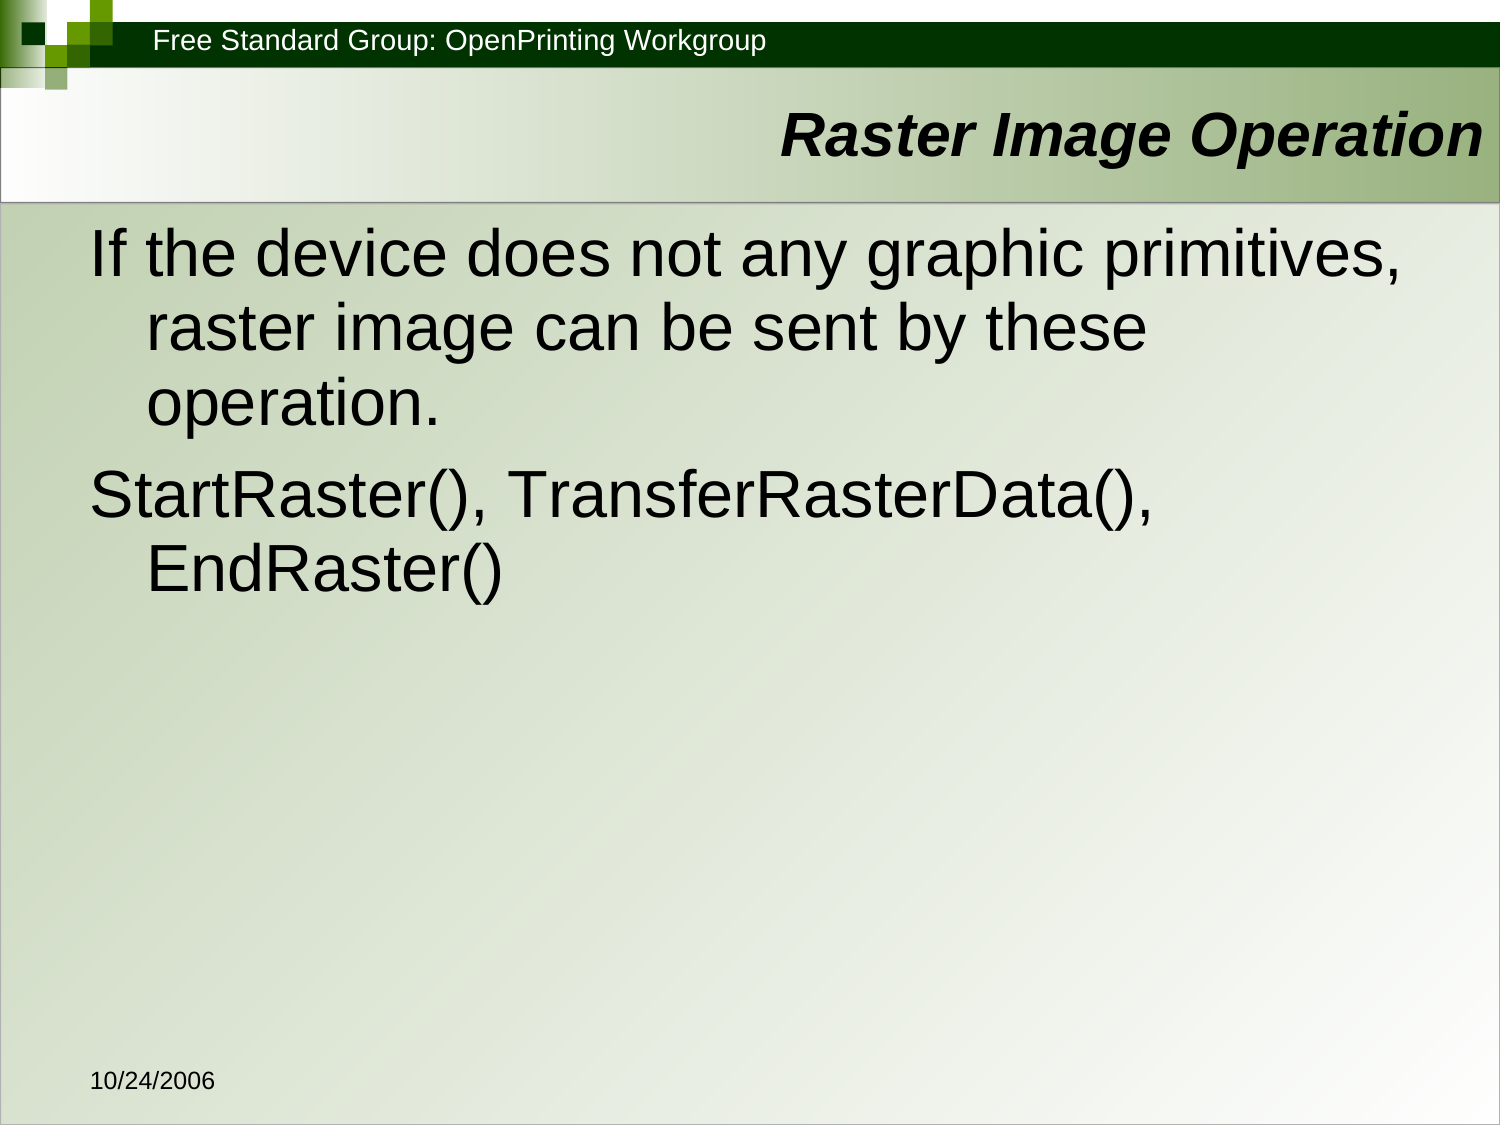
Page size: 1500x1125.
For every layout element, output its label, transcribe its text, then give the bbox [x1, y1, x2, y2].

title Raster Image Operation [0, 67, 1500, 203]
list If the device does not any graphic primitives, raster image can be sent by these operation. StartRaster(), TransferRasterData(), EndRaster() [75, 207, 1426, 1024]
